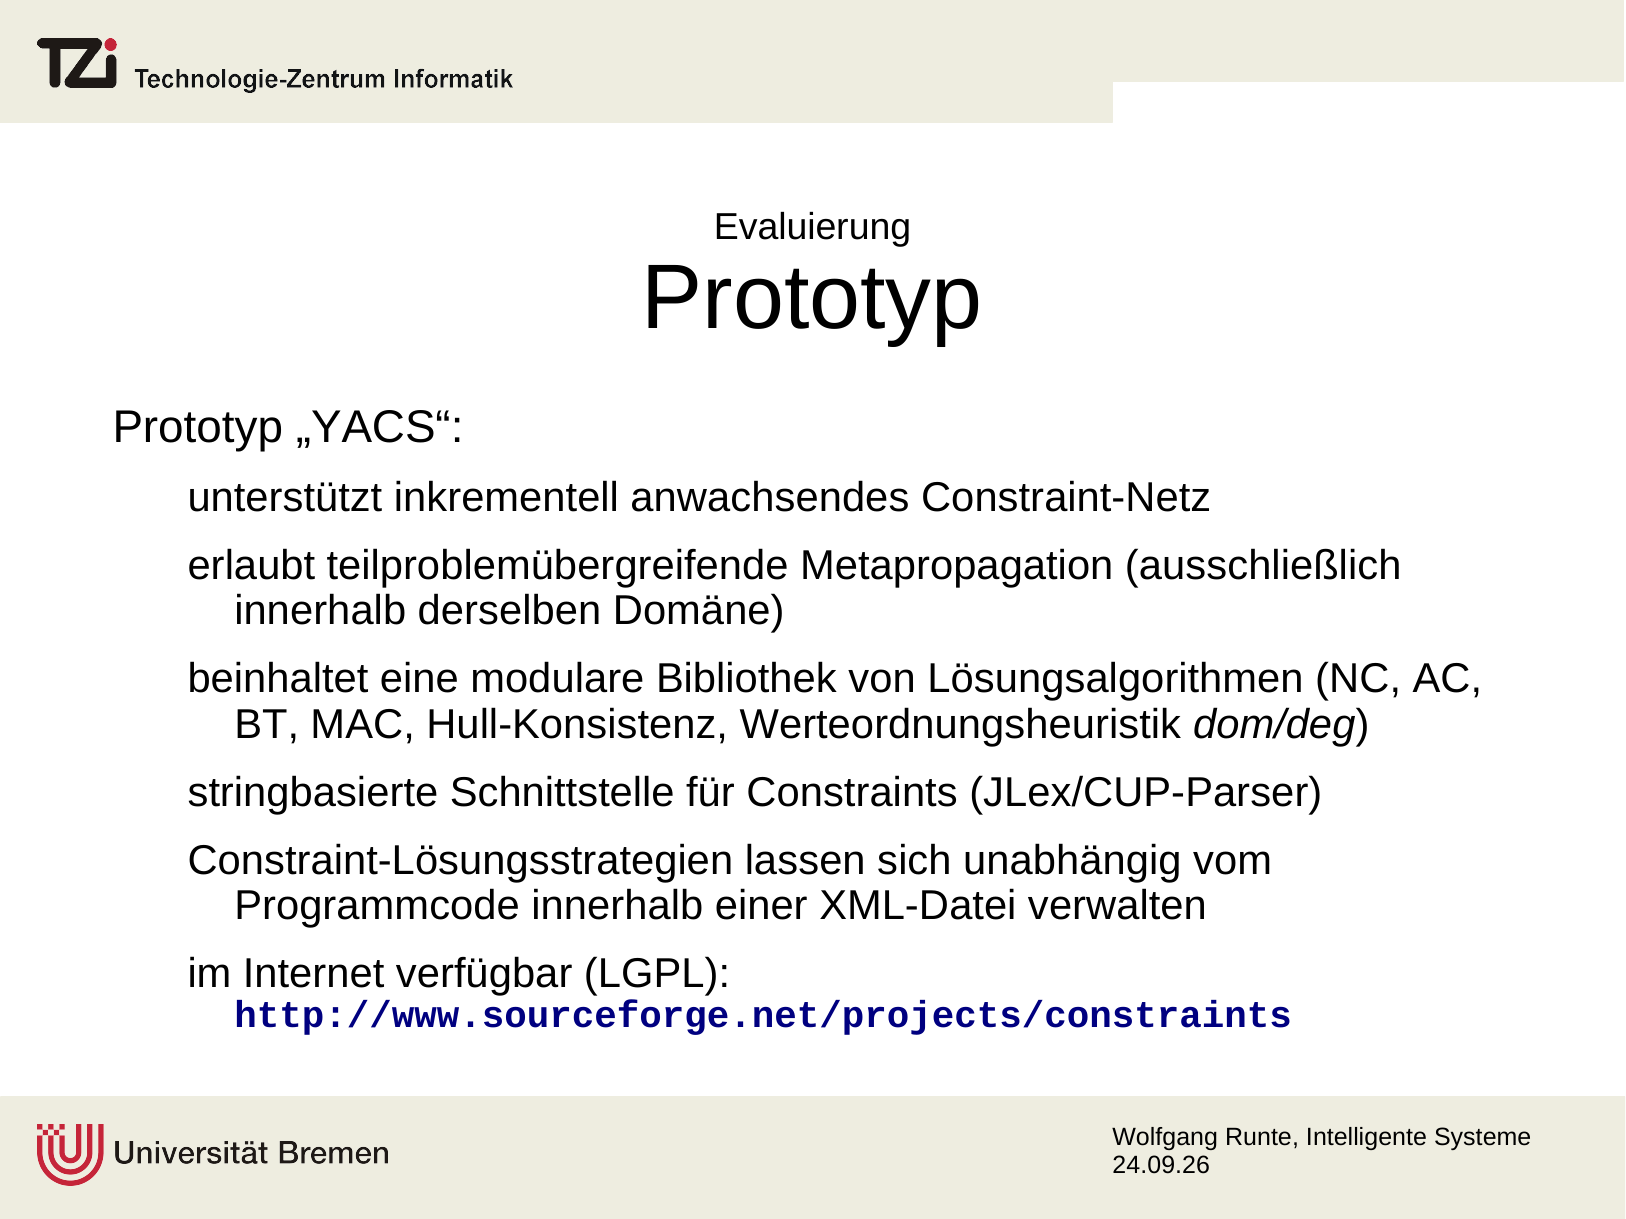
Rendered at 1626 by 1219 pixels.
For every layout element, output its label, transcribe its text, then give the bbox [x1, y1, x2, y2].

picture [37, 1124, 388, 1186]
title Evaluierung Prototyp [112, 162, 1513, 393]
list Prototyp „YACS“: unterstützt inkrementell anwachsendes Constraint-Netz erlaubt teilproblemübergreifende Metapropagation (ausschließlich innerhalb derselben Domäne) beinhaltet eine modulare Bibliothek von Lösungsalgorithmen (NC, AC, BT, MAC, Hull-Konsistenz, Werteordnungsheuristik dom/deg) stringbasierte Schnittstelle für Constraints (JLex/CUP-Parser) Constraint-Lösungsstrategien lassen sich unabhängig vom Programmcode innerhalb einer XML-Datei verwalten im Internet verfügbar (LGPL): http://www.sourceforge.net/projects/constraints [112, 402, 1513, 1096]
picture [37, 38, 513, 93]
